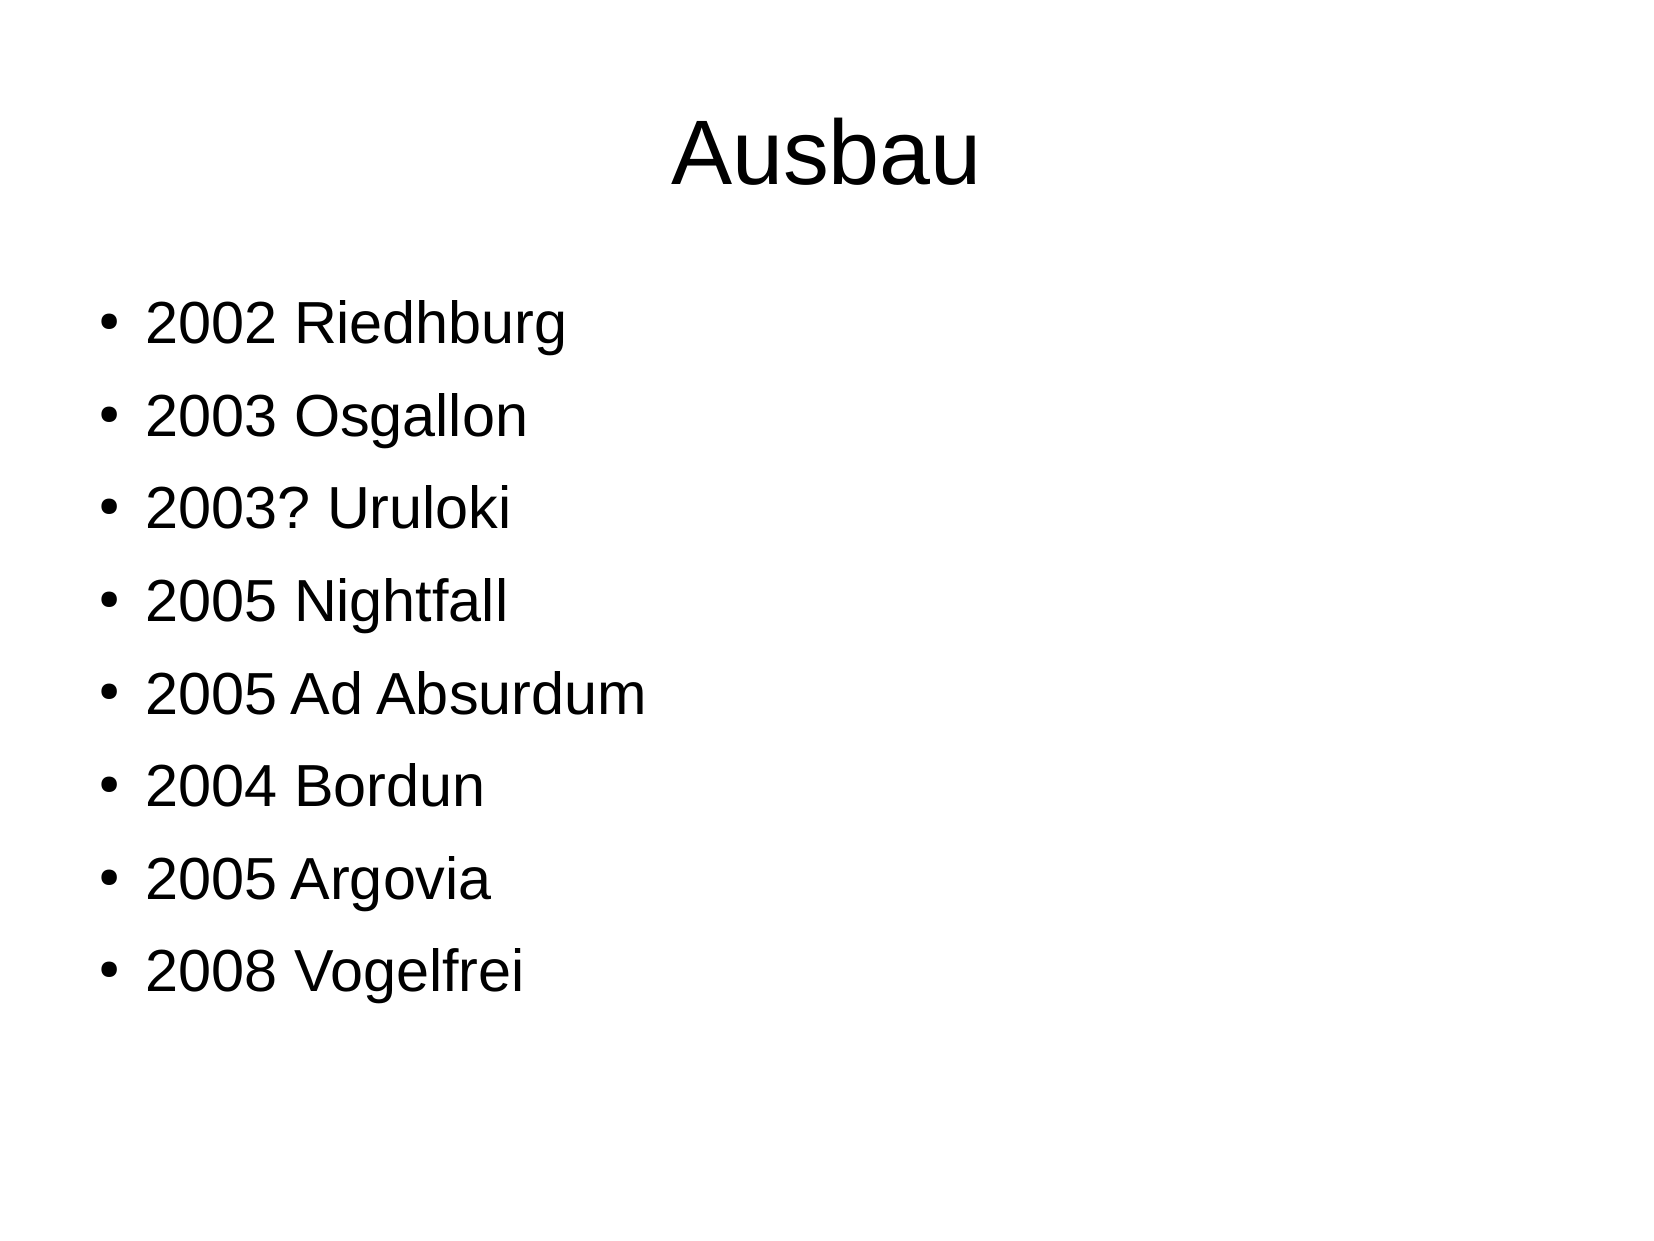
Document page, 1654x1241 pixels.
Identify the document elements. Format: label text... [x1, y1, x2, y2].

list 2002 Riedhburg 2003 Osgallon 2003? Uruloki 2005 Nightfall 2005 Ad Absurdum 2004 Bordun 2005 Argovia 2008 Vogelfrei [82, 290, 1571, 1010]
title Ausbau [82, 49, 1571, 257]
